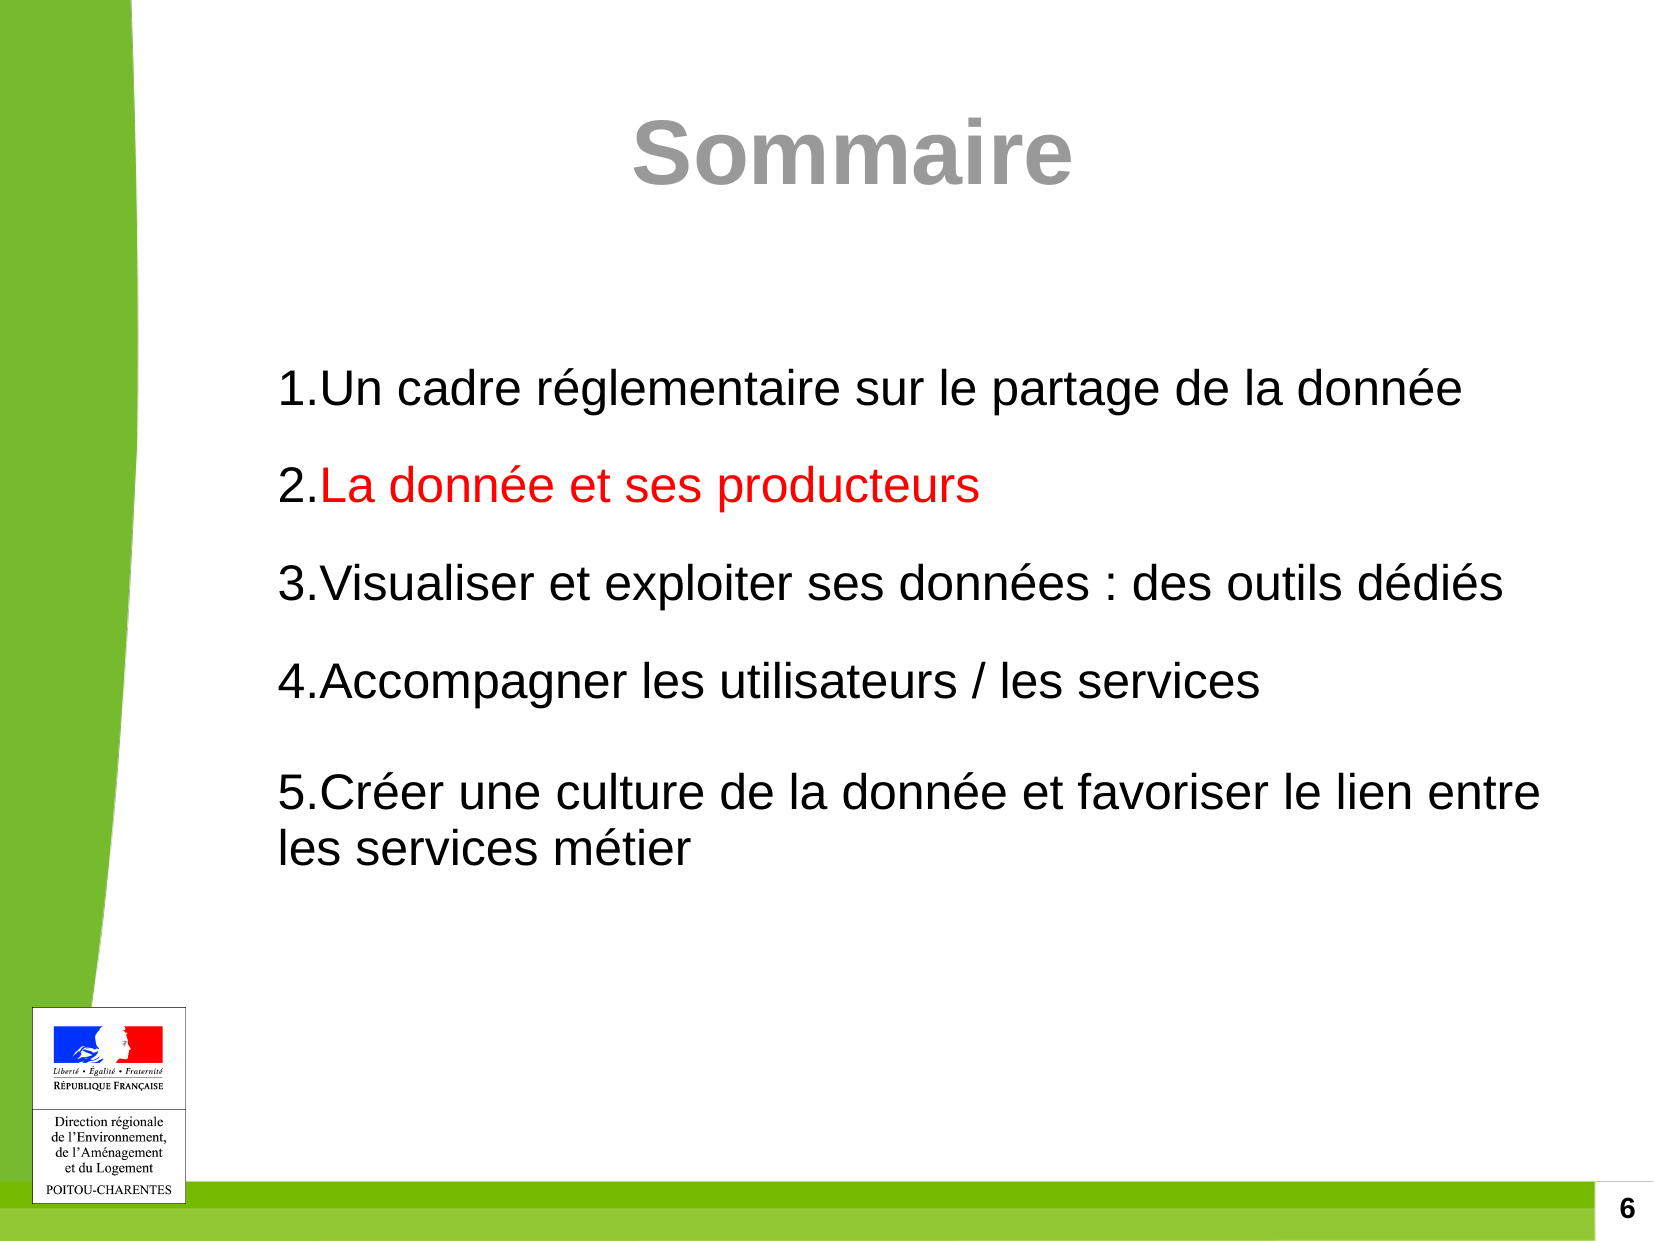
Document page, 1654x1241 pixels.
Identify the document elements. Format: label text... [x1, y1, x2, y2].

list [181, 288, 1511, 1107]
title Sommaire [136, 56, 1571, 250]
text_box Un cadre réglementaire sur le partage de la donnée La donnée et ses producteurs Visualiser et exploiter ses données : des outils dédiés Accompagner les utilisateurs / les services Créer une culture de la donnée et favoriser le lien entre les services métier [262, 352, 1572, 884]
picture [0, 0, 1654, 1241]
